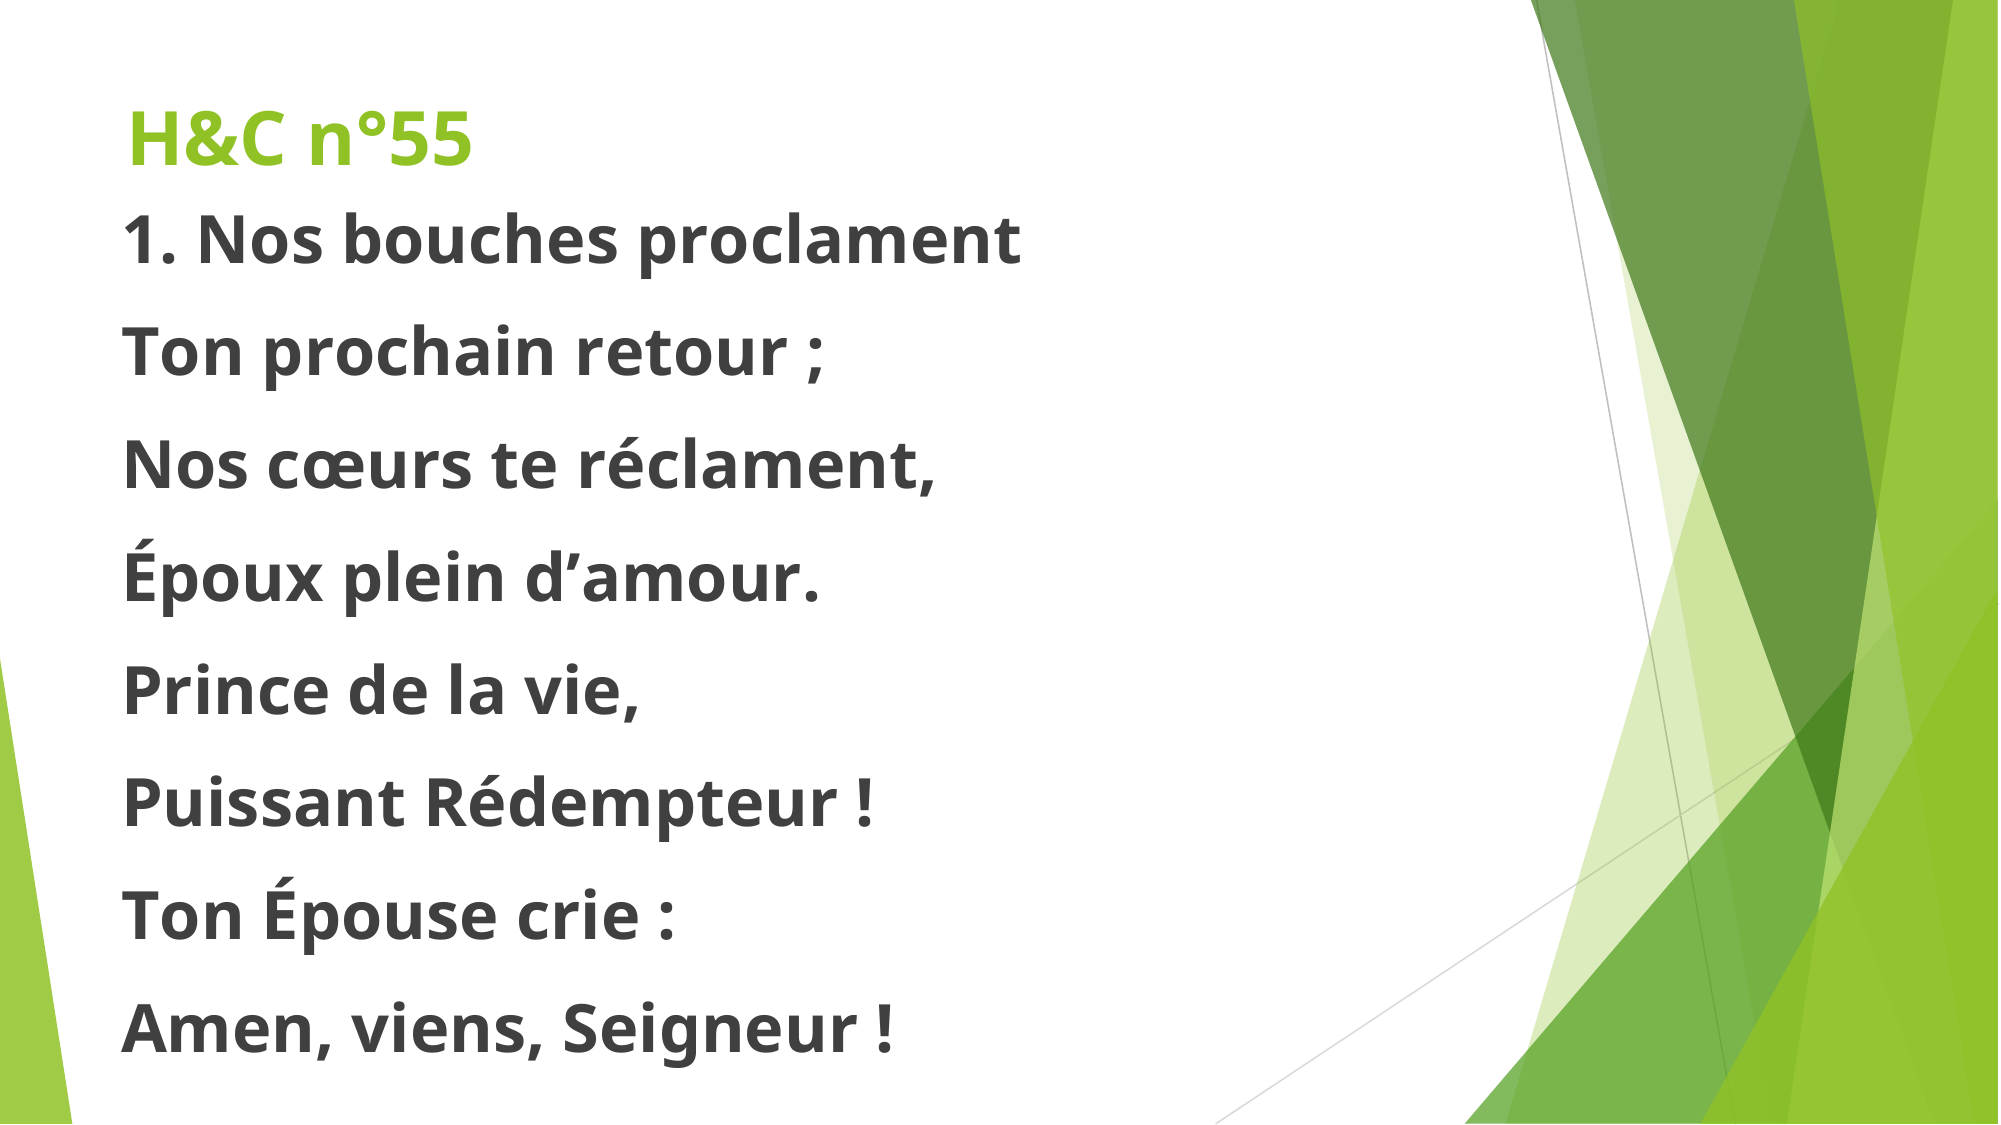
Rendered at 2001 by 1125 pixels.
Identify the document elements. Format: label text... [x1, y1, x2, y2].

text_box H&C n°55 [111, 82, 1522, 177]
text_box 1. Nos bouches proclament Ton prochain retour ; Nos cœurs te réclament, Époux plein d’amour. Prince de la vie, Puissant Rédempteur ! Ton Épouse crie : Amen, viens, Seigneur ! [106, 177, 1973, 1037]
